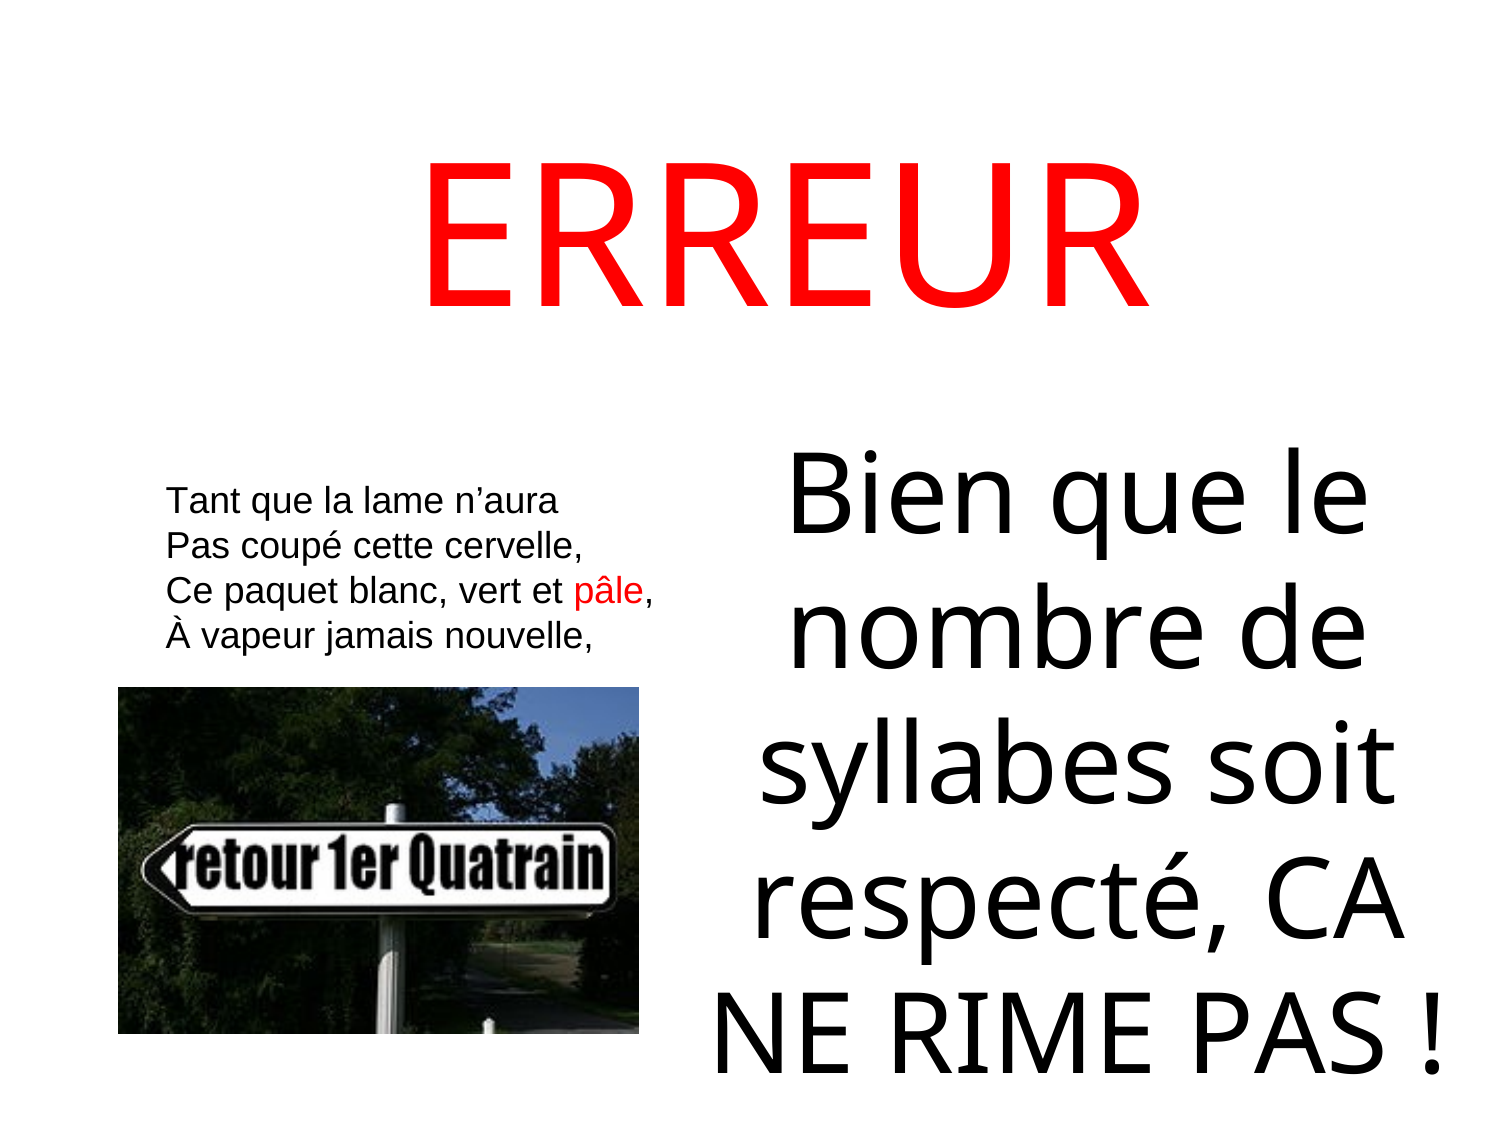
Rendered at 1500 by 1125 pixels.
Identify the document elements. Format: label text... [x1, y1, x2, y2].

picture [118, 687, 639, 1034]
text_box ERREUR [147, 99, 1418, 355]
text_box Bien que le nombre de syllabes soit respecté, CA NE RIME PAS ! [679, 413, 1477, 1125]
text_box Tant que la lame n’aura Pas coupé cette cervelle, Ce paquet blanc, vert et pâle, À vapeur jamais nouvelle, [150, 468, 679, 709]
